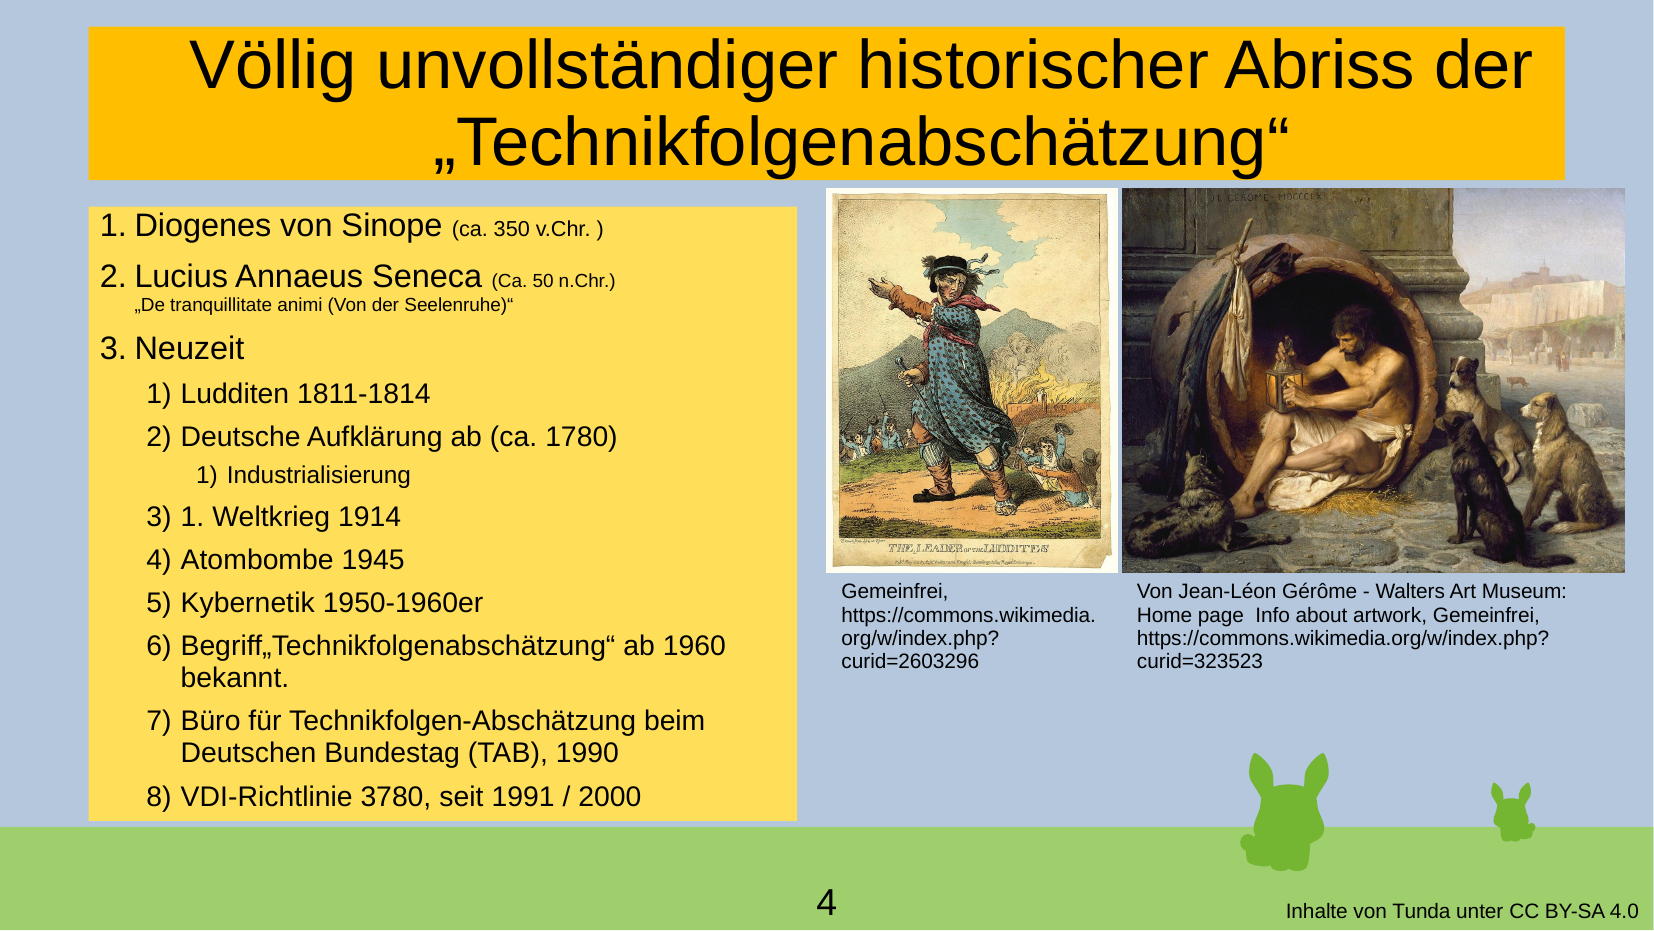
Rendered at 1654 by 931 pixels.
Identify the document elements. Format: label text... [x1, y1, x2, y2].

text_box Von Jean-Léon Gérôme - Walters Art Museum: Home page Info about artwork, Gemeinfrei, https://commons.wikimedia.org/w/index.php?curid=323523 [1122, 572, 1625, 709]
picture [1122, 188, 1625, 572]
text_box Gemeinfrei, https://commons.wikimedia.org/w/index.php?curid=2603296 [826, 572, 1123, 680]
text_box Inhalte von Tunda unter CC BY-SA 4.0 [944, 856, 1654, 931]
list Diogenes von Sinope (ca. 350 v.Chr. ) Lucius Annaeus Seneca (Ca. 50 n.Chr.) „De tranquillitate animi (Von der Seelenruhe)“ Neuzeit Ludditen 1811-1814 Deutsche Aufklärung ab (ca. 1780) Industrialisierung 1. Weltkrieg 1914 Atombombe 1945 Kybernetik 1950-1960er Begriff„Technikfolgenabschätzung“ ab 1960 bekannt. Büro für Technikfolgen-Abschätzung beim Deutschen Bundestag (TAB), 1990 VDI-Richtlinie 3780, seit 1991 / 2000 [88, 206, 798, 821]
picture [826, 188, 1118, 572]
title Völlig unvollständiger historischer Abriss der „Technikfolgenabschätzung“ [88, 26, 1565, 181]
text_box <Foliennummer> [748, 874, 906, 931]
